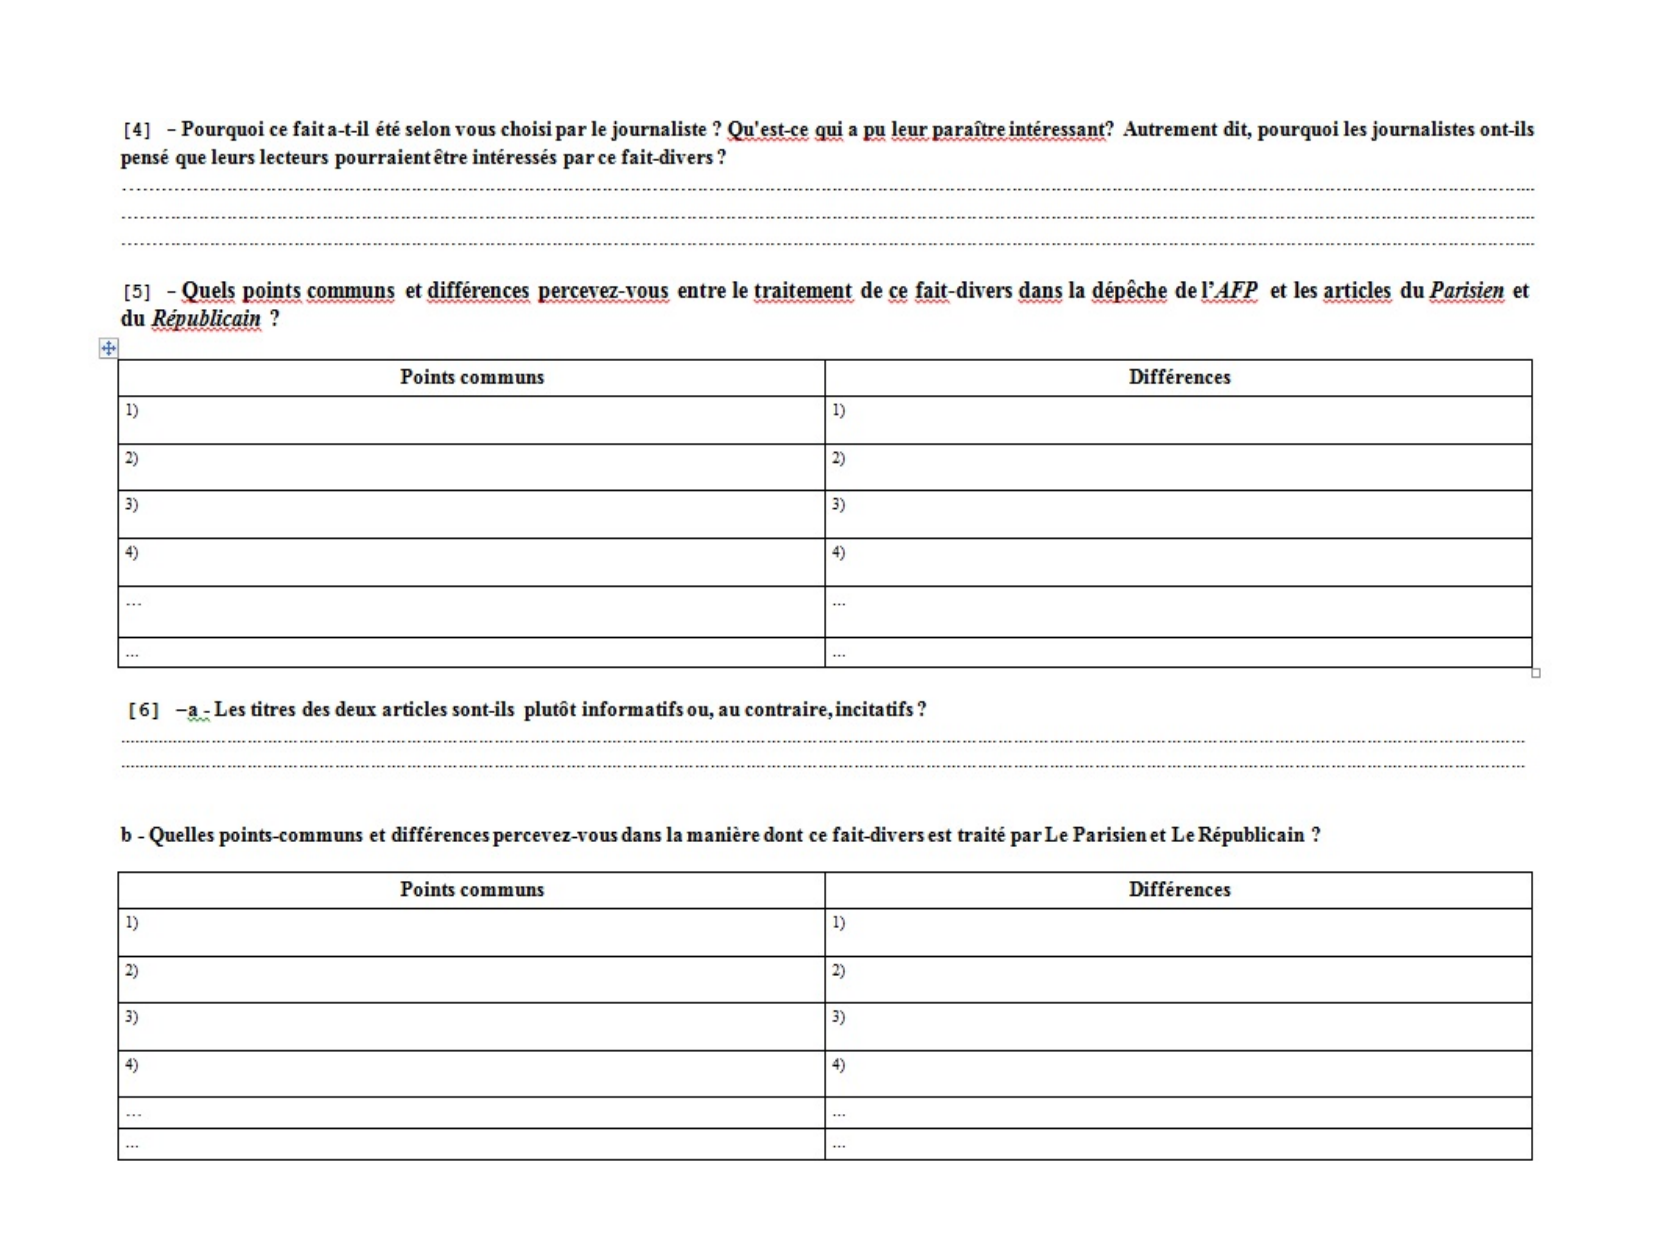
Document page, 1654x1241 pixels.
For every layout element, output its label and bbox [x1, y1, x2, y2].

picture [88, 118, 1566, 1199]
